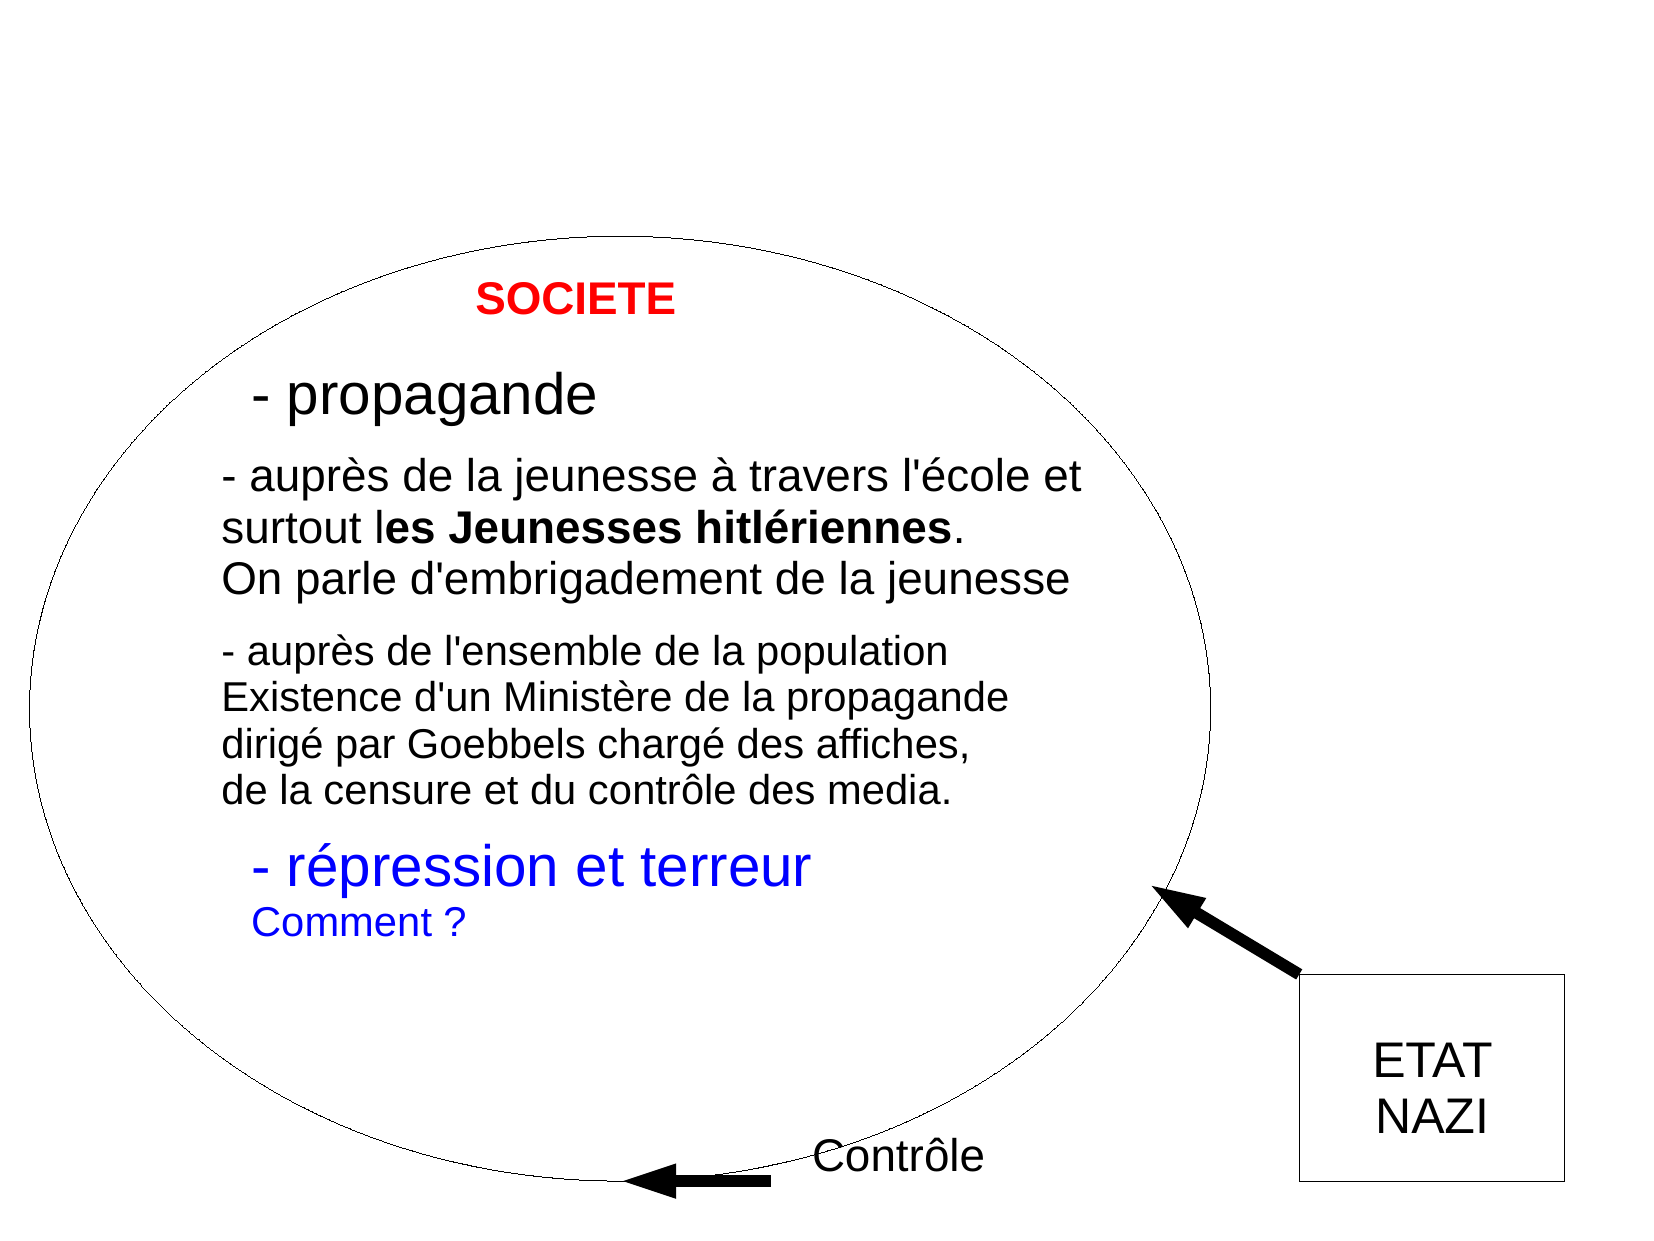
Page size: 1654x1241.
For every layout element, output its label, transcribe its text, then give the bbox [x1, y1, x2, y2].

text_box - répression et terreur Comment ? [236, 826, 1034, 1000]
text_box Contrôle [797, 1122, 1123, 1188]
text_box ETAT NAZI [1299, 1025, 1565, 1152]
text_box SOCIETE [265, 265, 886, 333]
text_box - propagande [236, 354, 1034, 434]
text_box - auprès de la jeunesse à travers l'école et surtout les Jeunesses hitlériennes. On parle d'embrigadement de la jeunesse [206, 442, 1211, 613]
text_box - auprès de l'ensemble de la population Existence d'un Ministère de la propagande dirigé par Goebbels chargé des affiches, de la censure et du contrôle des media. [206, 620, 1211, 822]
